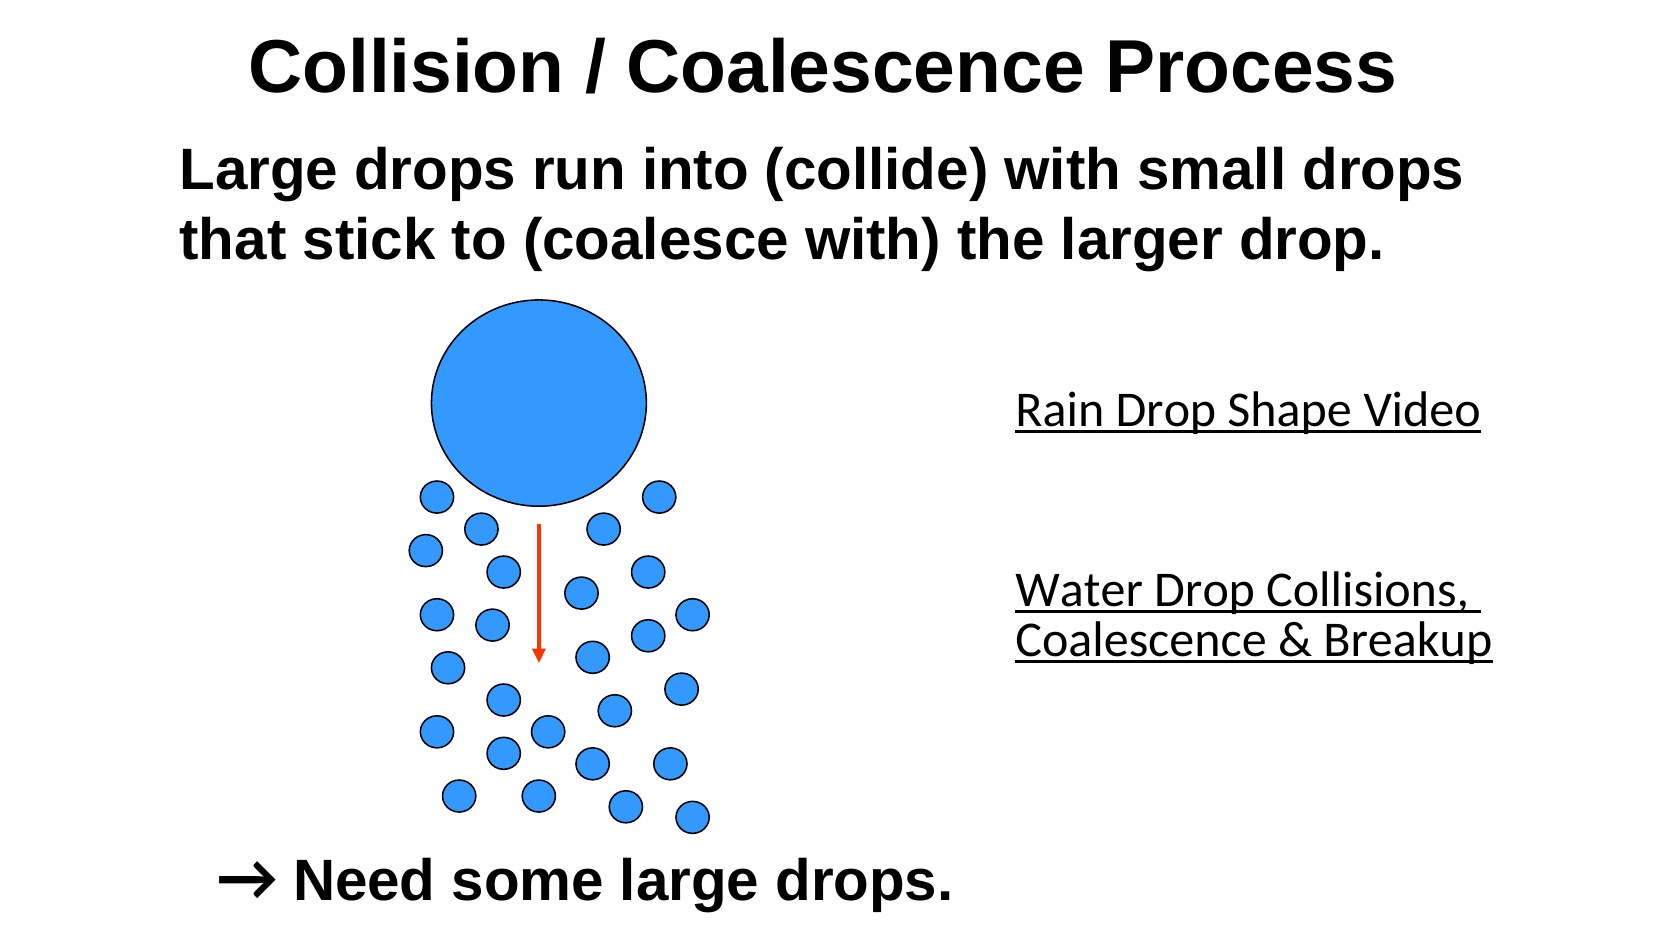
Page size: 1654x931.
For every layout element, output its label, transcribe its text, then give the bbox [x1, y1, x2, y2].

text_box [587, 513, 621, 546]
text_box → Need some large drops. [159, 833, 1013, 910]
text_box [675, 598, 710, 631]
text_box [631, 556, 665, 589]
text_box [664, 673, 699, 706]
text_box [522, 780, 556, 813]
text_box [442, 780, 476, 813]
text_box [487, 683, 521, 717]
text_box [575, 641, 610, 674]
text_box [487, 556, 521, 589]
text_box [409, 534, 443, 567]
text_box [420, 715, 454, 748]
text_box [487, 737, 521, 770]
text_box [464, 513, 499, 546]
text_box [675, 801, 710, 834]
text_box [475, 609, 510, 642]
text_box [575, 747, 610, 780]
text_box [609, 790, 643, 823]
text_box [420, 598, 454, 631]
text_box [431, 651, 465, 684]
text_box [653, 747, 688, 780]
text_box Large drops run into (collide) with small drops that stick to (coalesce with) the larger drop. [147, 131, 1498, 387]
text_box [531, 715, 565, 748]
text_box [420, 481, 454, 514]
text_box [431, 299, 647, 507]
text_box [598, 694, 632, 727]
text_box Rain Drop Shape Video Water Drop Collisions, Coalescence & Breakup [1012, 375, 1501, 713]
text_box [642, 481, 676, 514]
text_box [631, 619, 665, 652]
text_box [564, 577, 599, 610]
title Collision / Coalescence Process [0, 11, 1651, 113]
